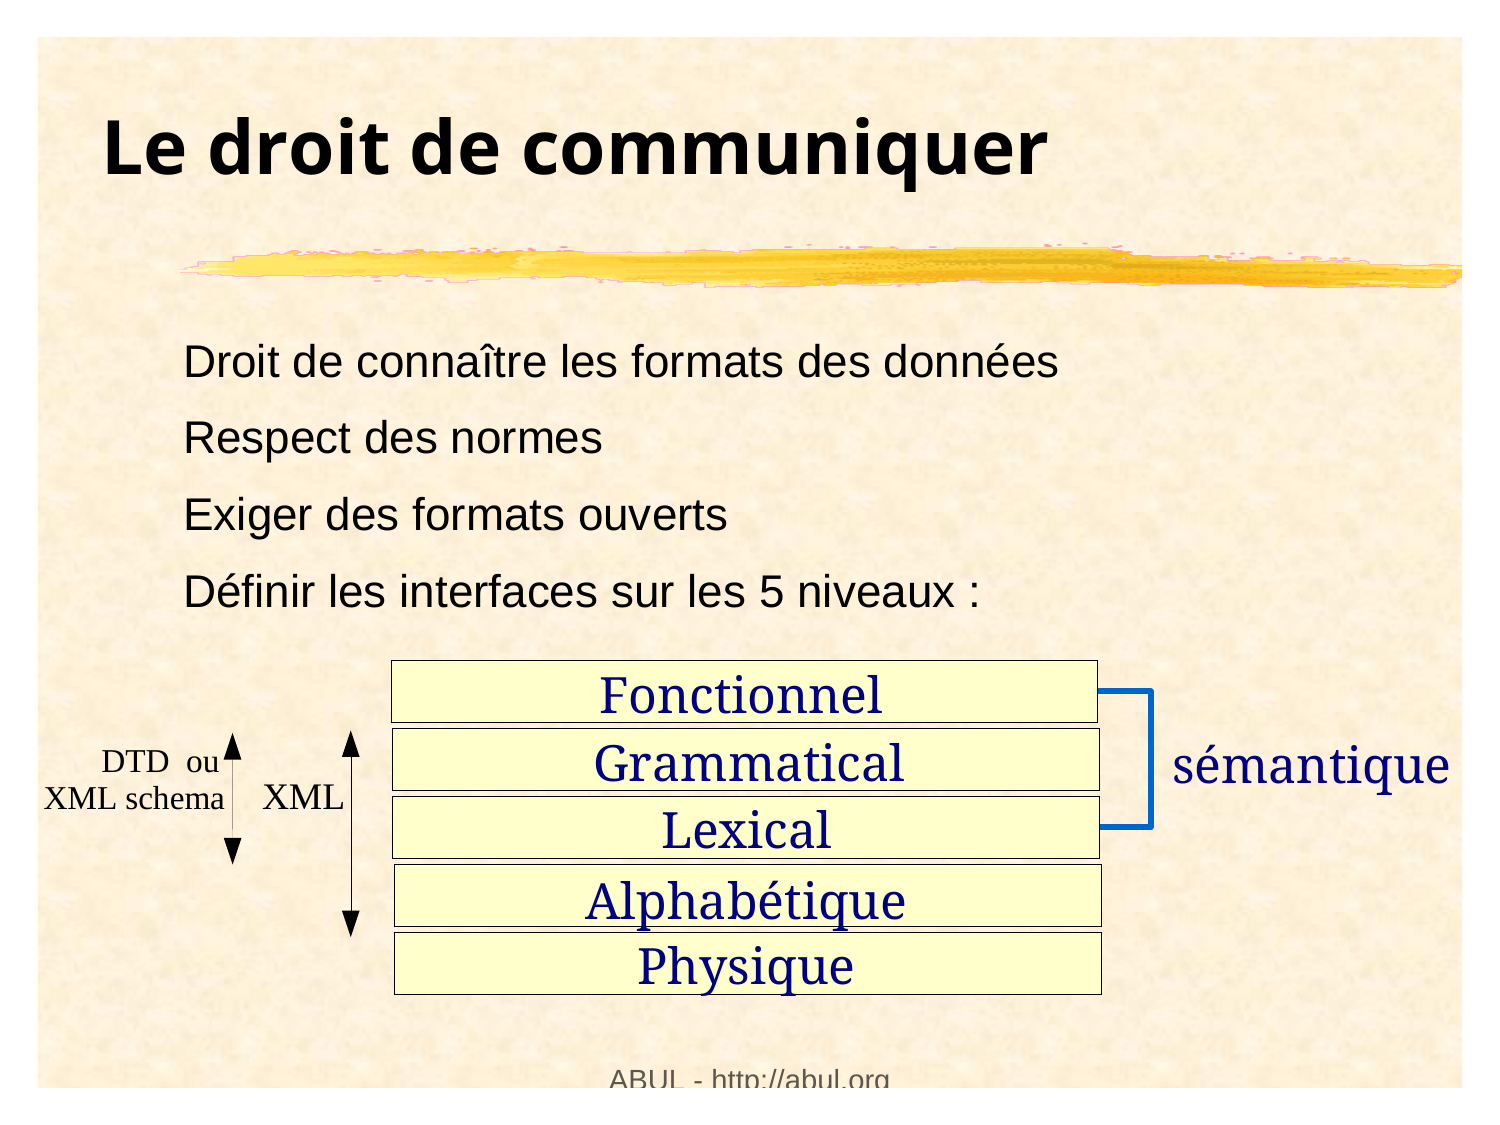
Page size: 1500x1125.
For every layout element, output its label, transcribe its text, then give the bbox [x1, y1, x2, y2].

picture [852, 1076, 860, 1088]
picture [614, 1073, 621, 1082]
text_box Droit de connaître les formats des données Respect des normes Exiger des formats ouverts Définir les interfaces sur les 5 niveaux : [170, 309, 1382, 664]
text_box [791, 932, 1102, 995]
picture [748, 1076, 755, 1088]
text_box sémantique [1153, 730, 1475, 789]
picture [788, 1082, 795, 1088]
picture [612, 1084, 624, 1088]
text_box Lexical [410, 795, 1084, 854]
text_box Grammatical [400, 728, 1098, 787]
text_box DTD ou XML schema [43, 742, 259, 835]
text_box [394, 932, 709, 995]
picture [806, 1076, 813, 1088]
text_box [394, 864, 1102, 927]
text_box XML [262, 775, 351, 829]
picture [633, 1072, 642, 1078]
text_box Physique [410, 930, 1084, 990]
picture [633, 1081, 643, 1088]
title Le droit de communiquer [101, 39, 1312, 253]
text_box [392, 796, 1100, 859]
text_box [391, 660, 1098, 723]
picture [878, 1076, 886, 1088]
text_box [392, 728, 1100, 791]
picture [37, 37, 1463, 1088]
picture [716, 1076, 723, 1088]
picture [732, 1076, 737, 1088]
text_box Alphabétique [410, 865, 1084, 925]
text_box Fonctionnel [401, 660, 1081, 719]
text_box [709, 990, 787, 995]
